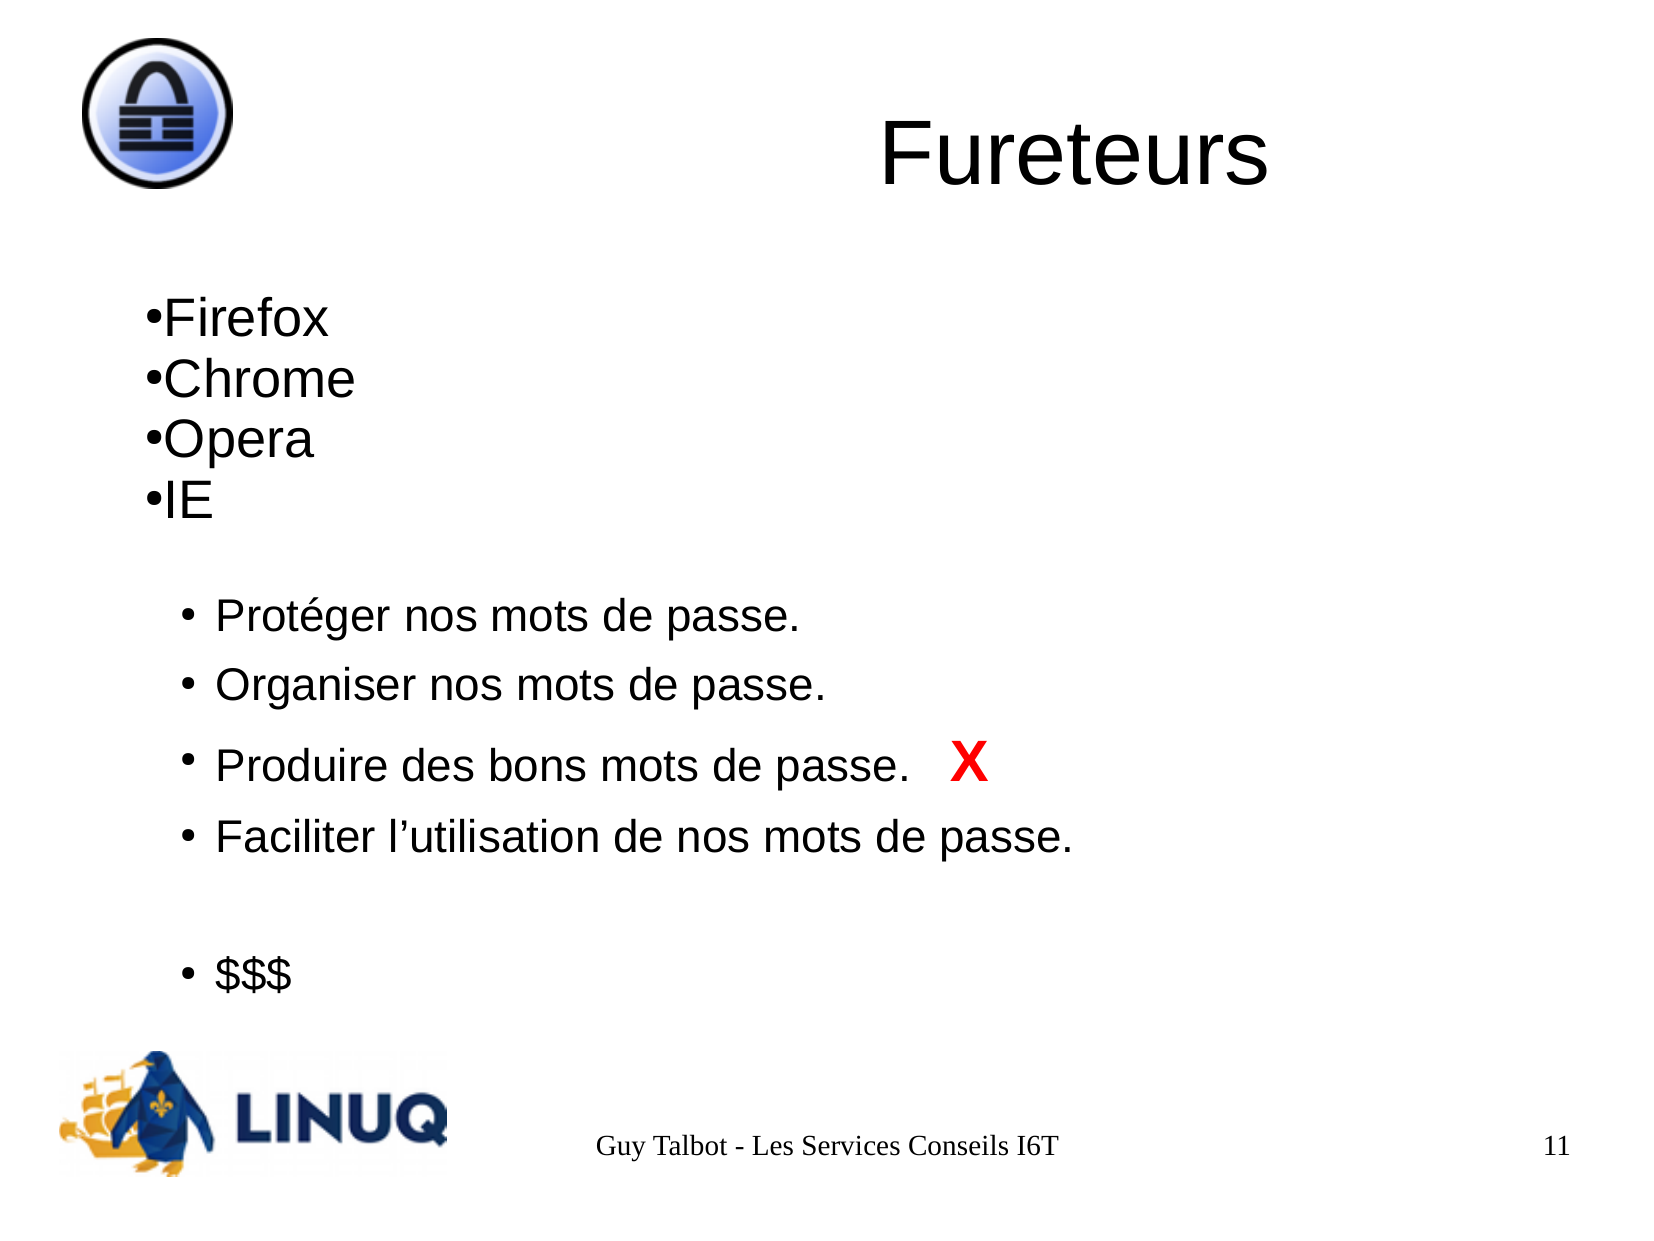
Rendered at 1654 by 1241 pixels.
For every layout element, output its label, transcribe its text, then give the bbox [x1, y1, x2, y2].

picture [59, 1051, 447, 1177]
picture [82, 38, 233, 189]
text_box Firefox Chrome Opera IE Protéger nos mots de passe. Organiser nos mots de passe. Produire des bons mots de passe. X Faciliter l’utilisation de nos mots de passe. $$$ [129, 280, 1536, 1082]
title Fureteurs [578, 49, 1571, 257]
